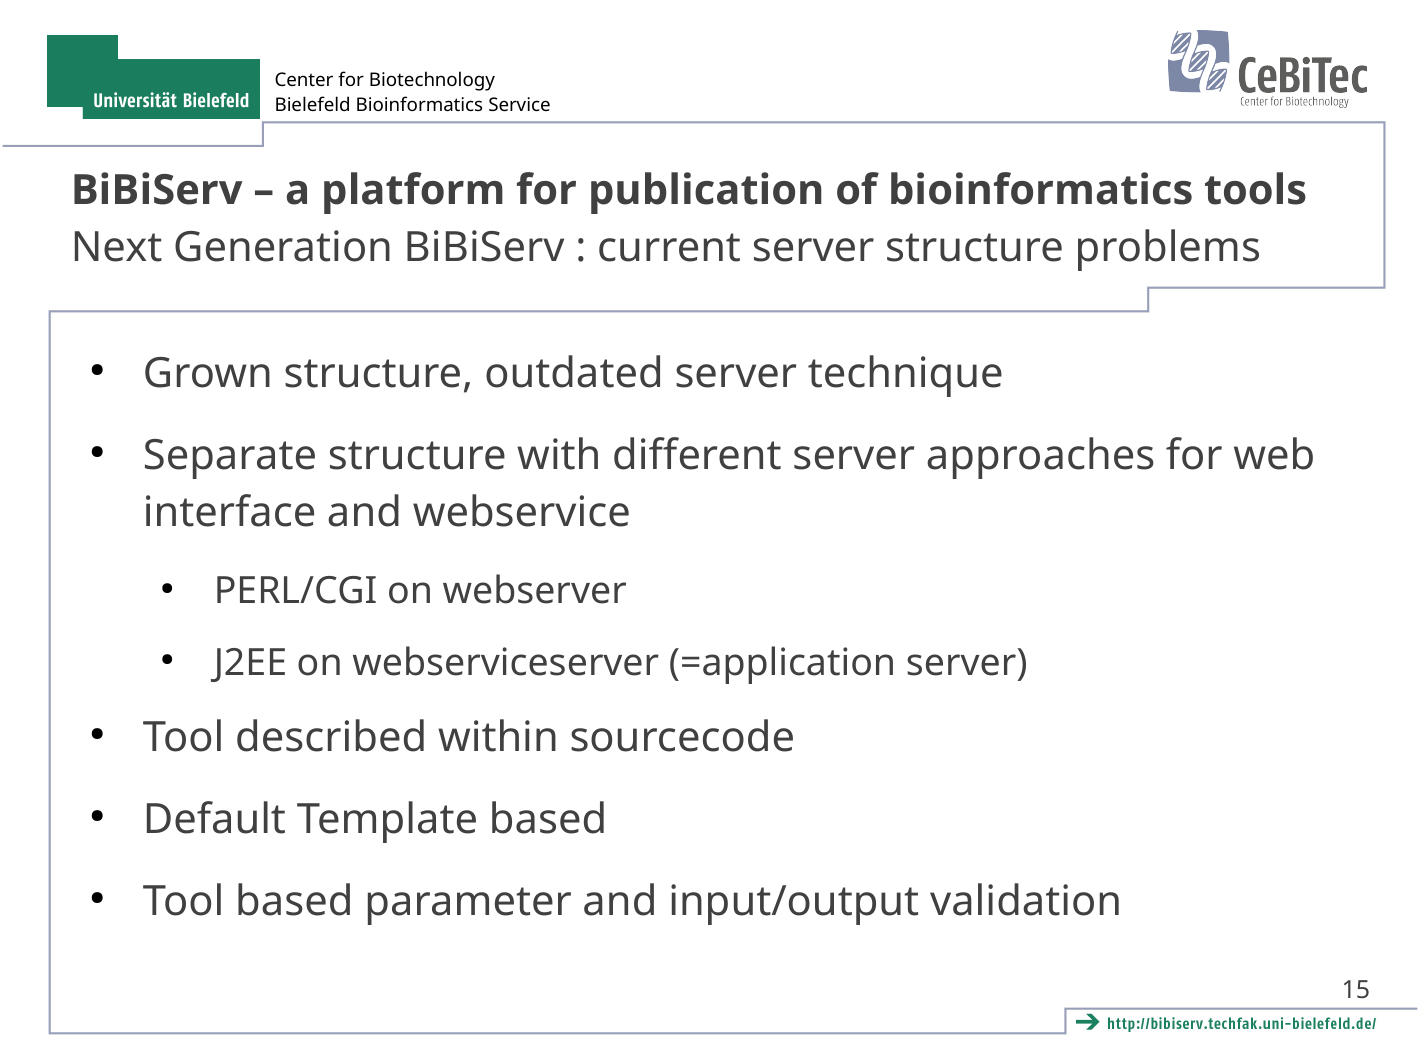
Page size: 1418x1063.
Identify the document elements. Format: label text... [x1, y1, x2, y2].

list Grown structure, outdated server technique Separate structure with different server approaches for web interface and webservice PERL/CGI on webserver J2EE on webserviceserver (=application server) Tool described within sourcecode Default Template based Tool based parameter and input/output validation [72, 342, 1371, 942]
title BiBiServ – a platform for publication of bioinformatics tools Next Generation BiBiServ : current server structure problems [70, 166, 1359, 268]
picture [2, 3, 1418, 1063]
